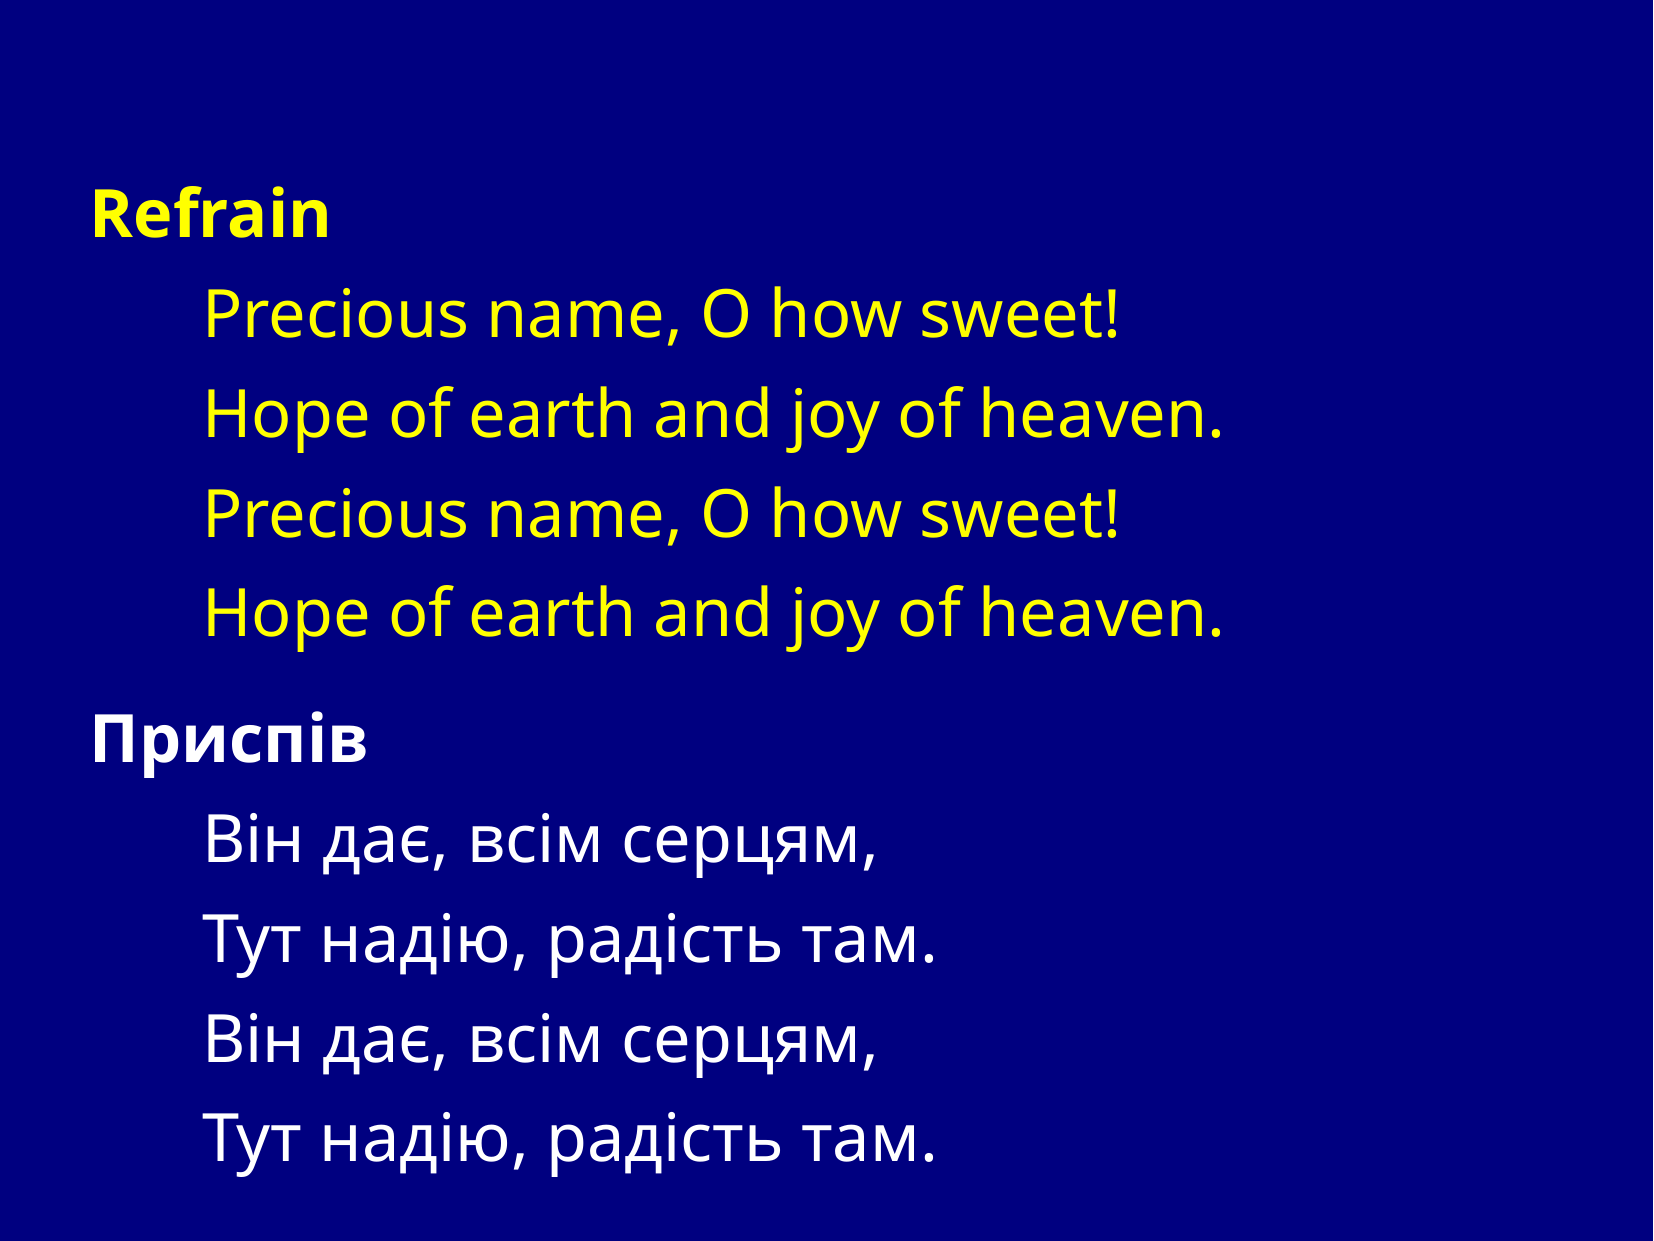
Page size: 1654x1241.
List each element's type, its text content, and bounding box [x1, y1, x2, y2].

text_box Приспів Він дає, всім серцям, Тут надію, радість там. Він дає, всім серцям, Тут надію, радість там. [75, 675, 1576, 1163]
text_box Refrain Precious name, O how sweet! Hope of earth and joy of heaven. Precious name, O how sweet! Hope of earth and joy of heaven. [75, 150, 1576, 638]
